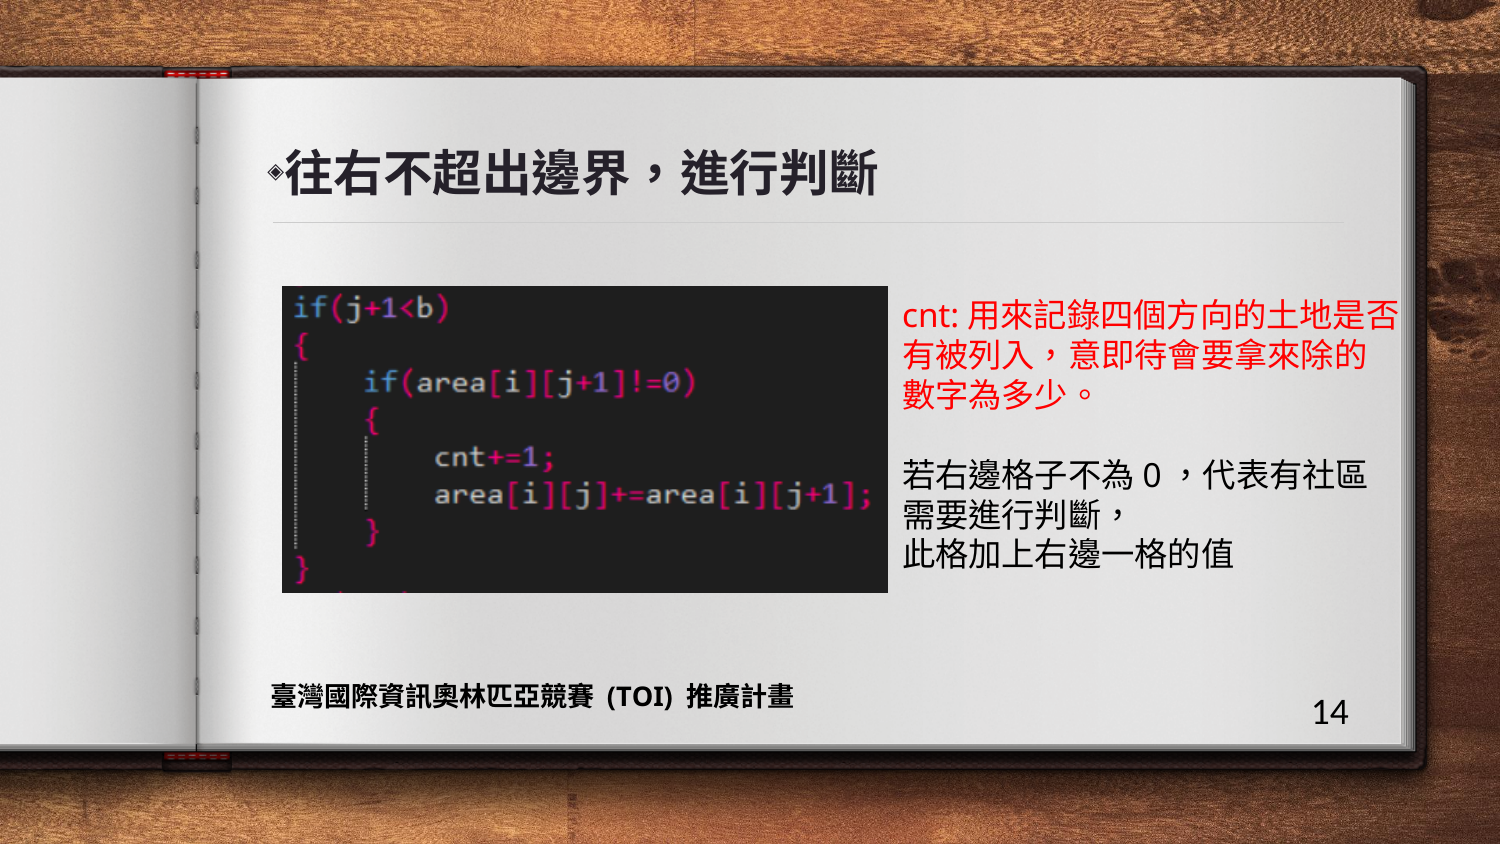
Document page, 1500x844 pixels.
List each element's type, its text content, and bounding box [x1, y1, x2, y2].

picture [282, 286, 888, 593]
list 往右不超出邊界，進行判斷 [252, 126, 1194, 216]
text_box [1295, 672, 1386, 737]
text_box cnt:用來記錄四個方向的土地是否 有被列入，意即待會要拿來除的 數字為多少。 若右邊格子不為0，代表有社區 需要進行判斷， 此格加上右邊一格的值 [888, 286, 1500, 585]
